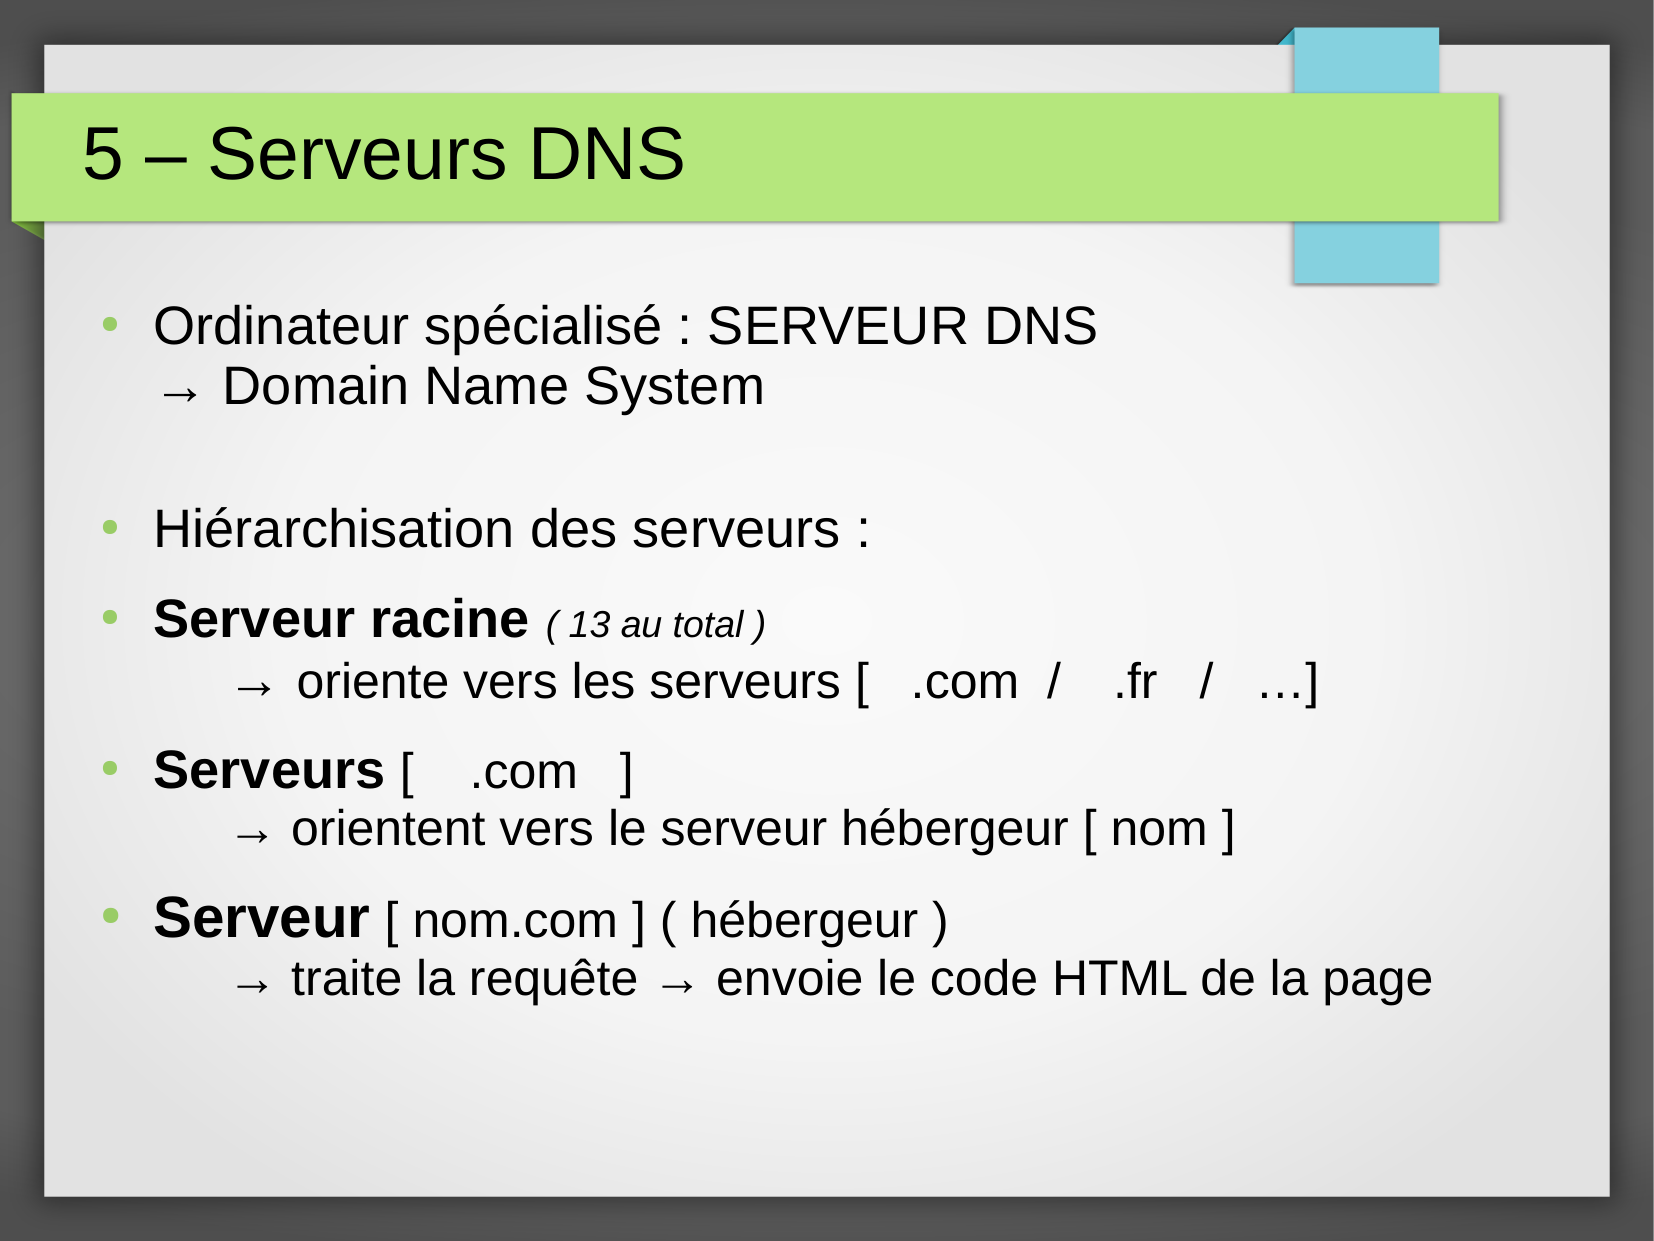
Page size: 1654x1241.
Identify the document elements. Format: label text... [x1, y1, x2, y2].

title 5 – Serveurs DNS [82, 69, 1430, 238]
list Ordinateur spécialisé : SERVEUR DNS → Domain Name System Hiérarchisation des serveurs : Serveur racine ( 13 au total ) → oriente vers les serveurs [ .com / .fr / …] Serveurs [ .com ] → orientent vers le serveur hébergeur [ nom ] Serveur [ nom.com ] ( hébergeur ) → traite la requête → envoie le code HTML de la page [82, 295, 1571, 1015]
picture [0, 0, 1654, 1241]
